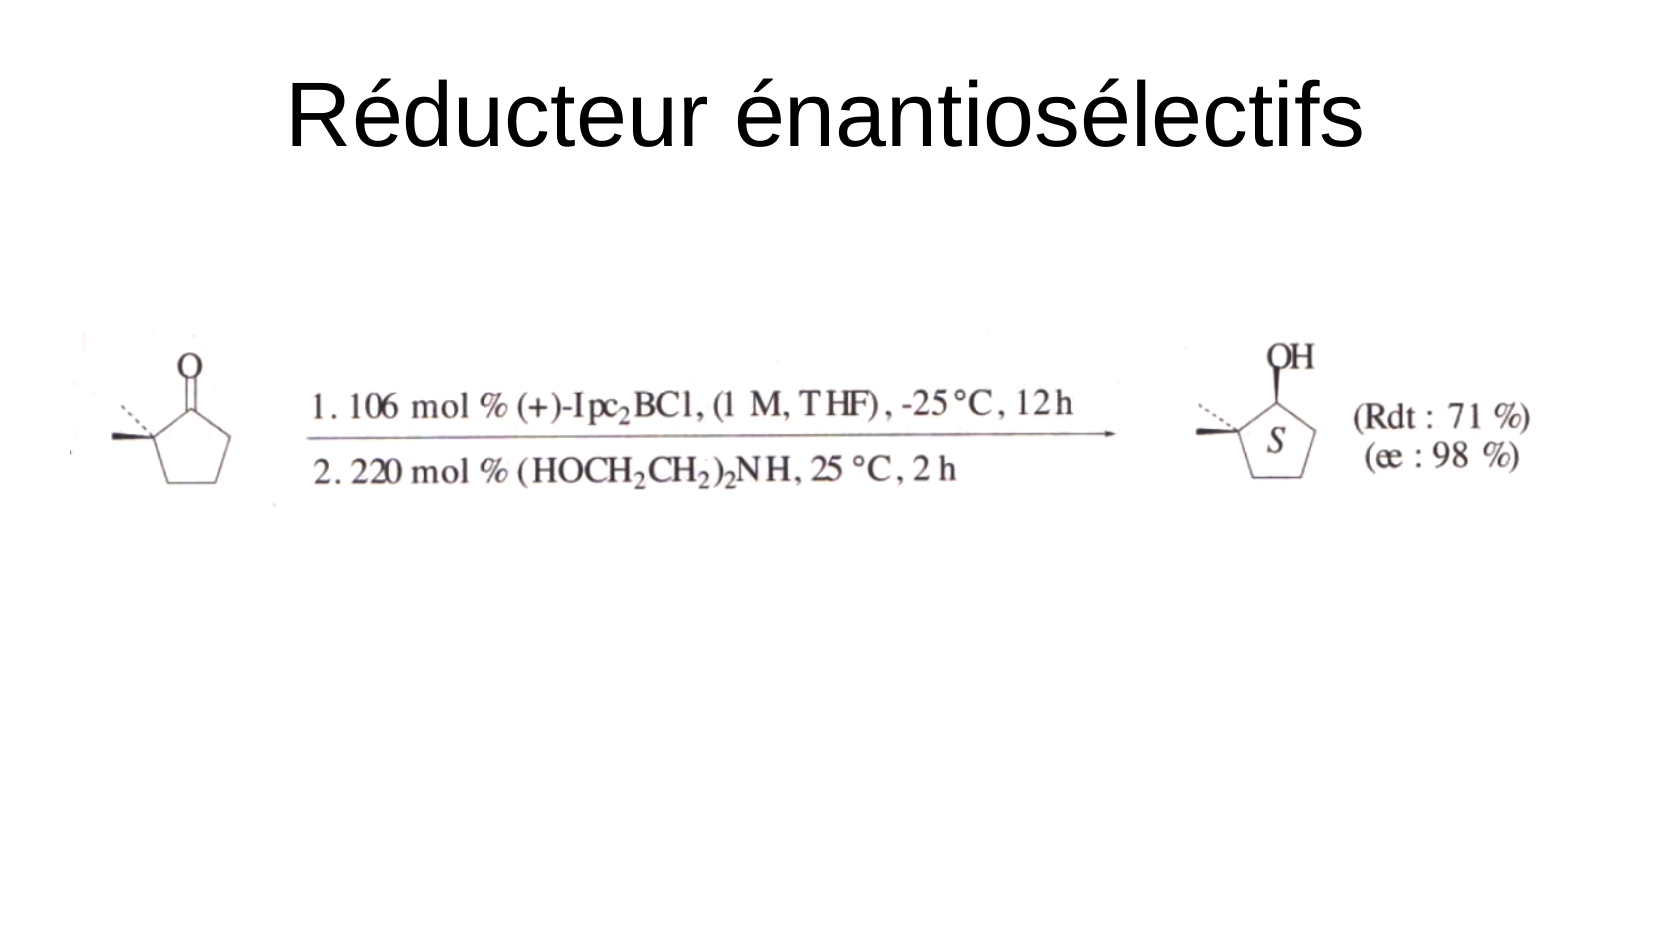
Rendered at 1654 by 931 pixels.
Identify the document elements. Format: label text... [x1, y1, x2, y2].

picture [70, 330, 1574, 507]
title Réducteur énantiosélectifs [82, 37, 1571, 193]
